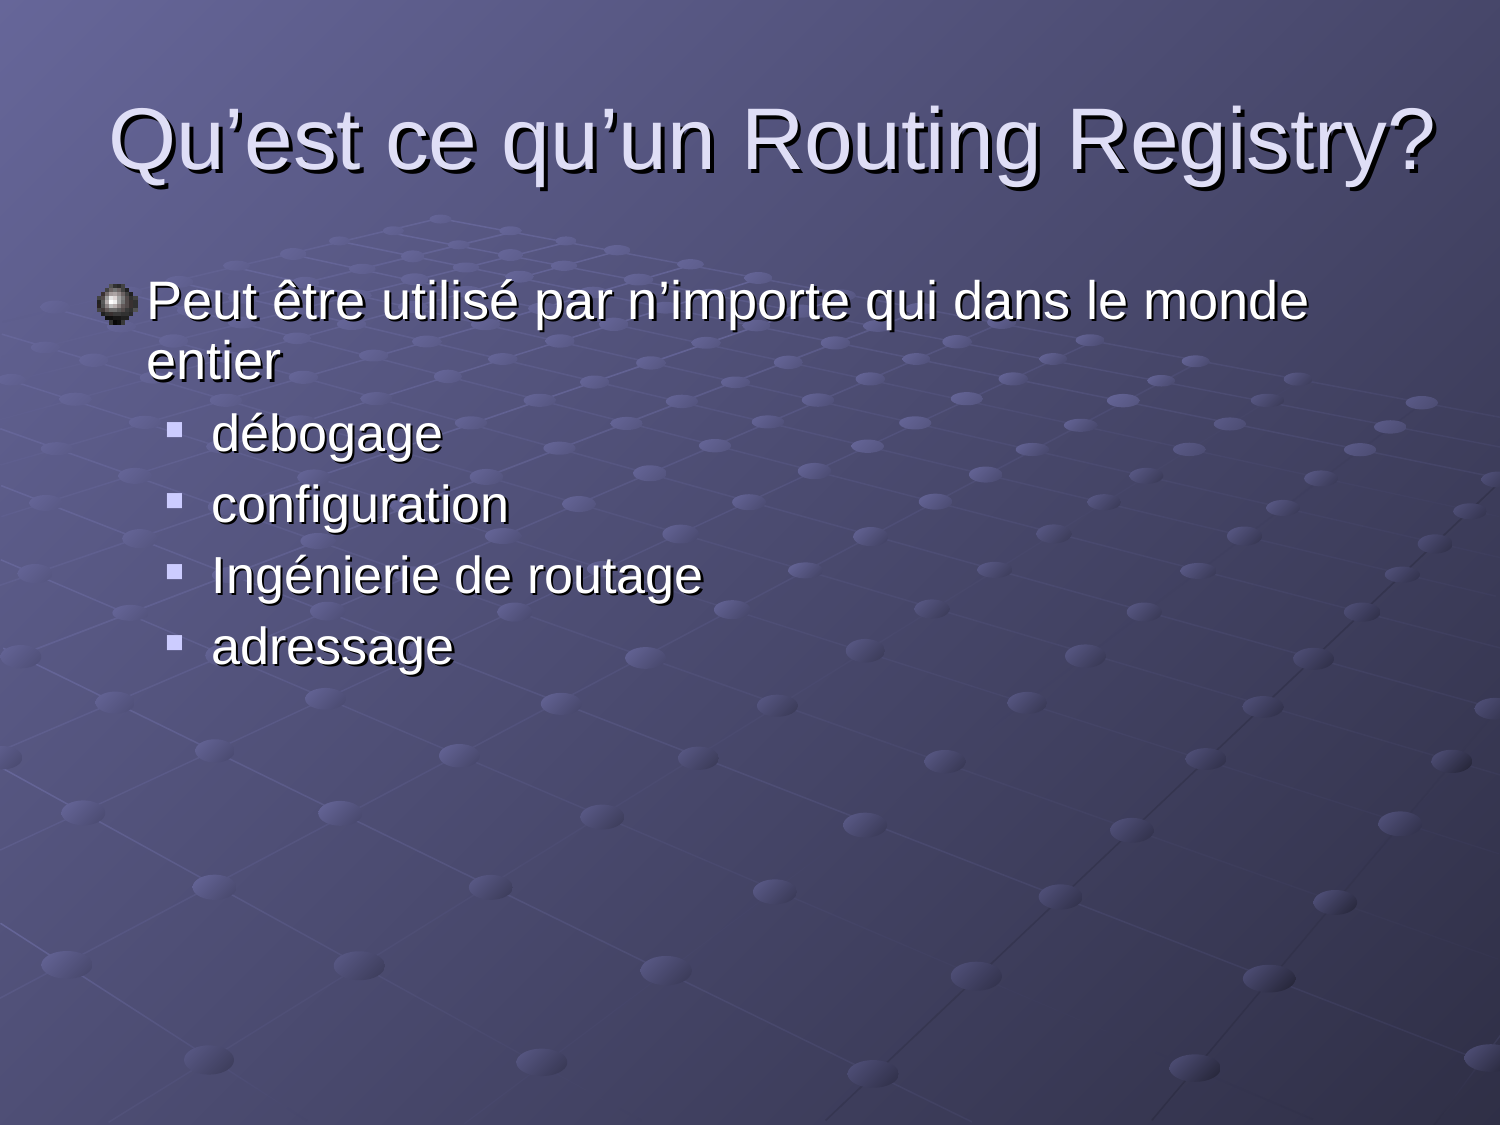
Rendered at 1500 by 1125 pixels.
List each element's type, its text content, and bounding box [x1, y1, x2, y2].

list Peut être utilisé par n’importe qui dans le monde entier débogage configuration Ingénierie de routage adressage [75, 262, 1426, 1007]
title Qu’est ce qu’un Routing Registry? [75, 45, 1471, 233]
